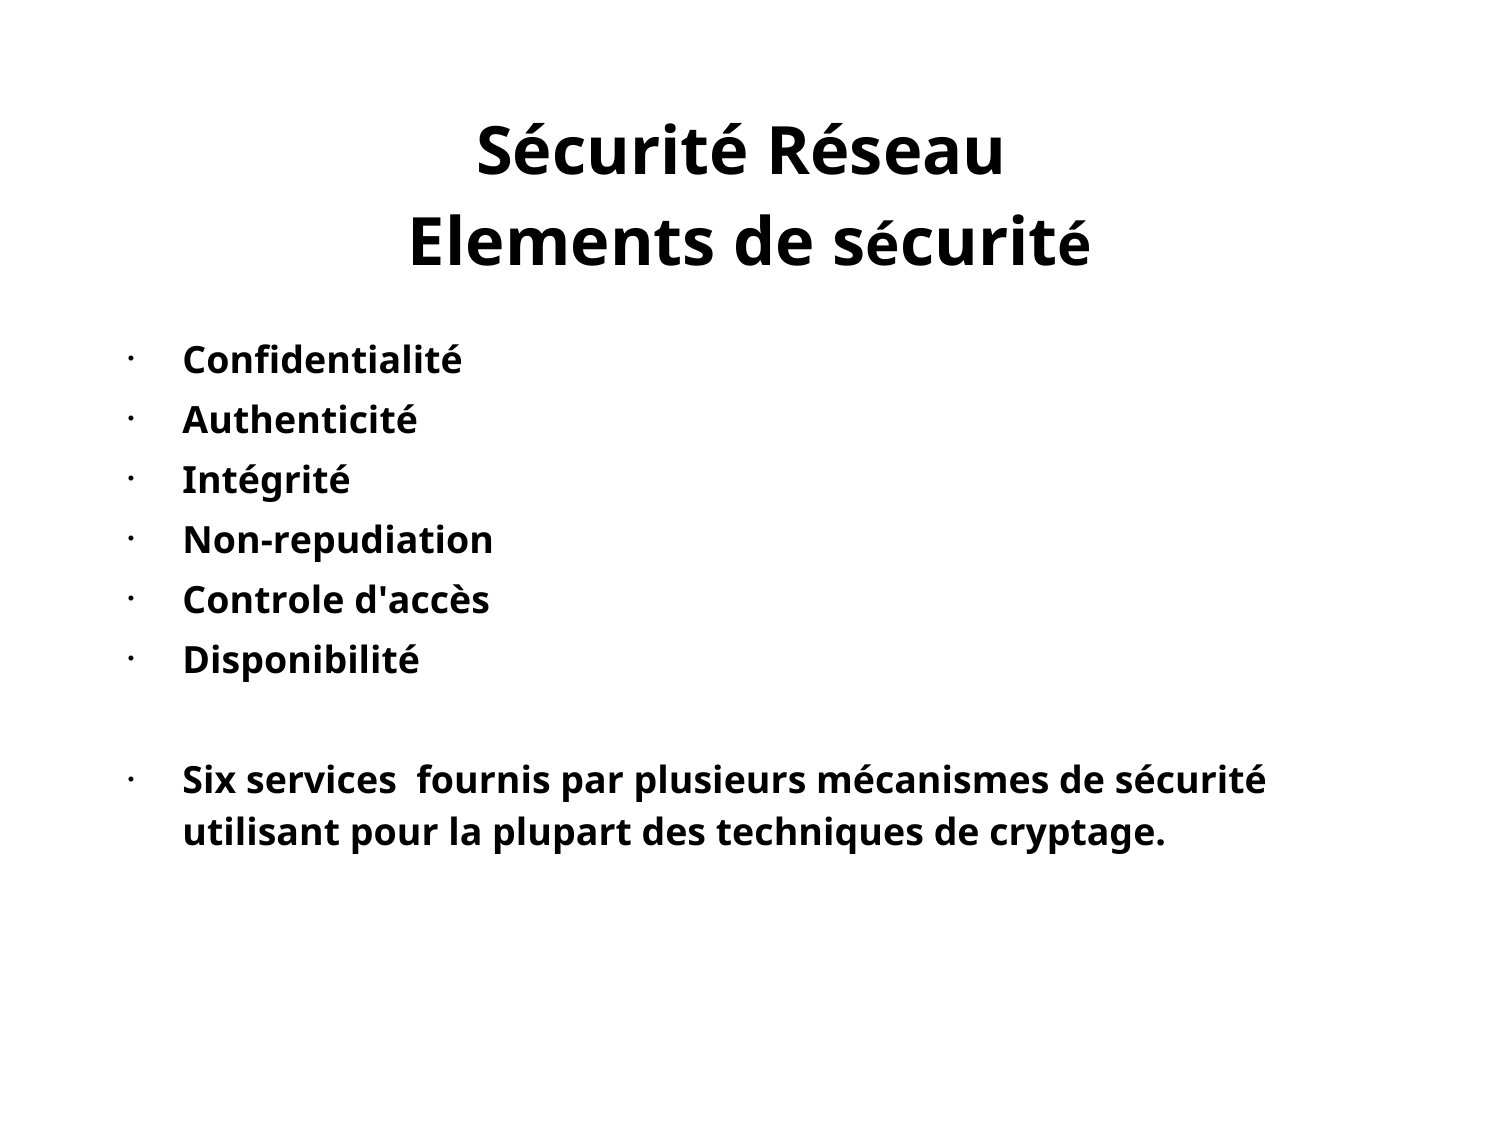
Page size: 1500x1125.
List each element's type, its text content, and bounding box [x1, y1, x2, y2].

list Confidentialité Authenticité Intégrité Non-repudiation Controle d'accès Disponibilité Six services fournis par plusieurs mécanismes de sécurité utilisant pour la plupart des techniques de cryptage. [112, 324, 1388, 1009]
title Sécurité Réseau Elements de sécurité [112, 94, 1388, 293]
